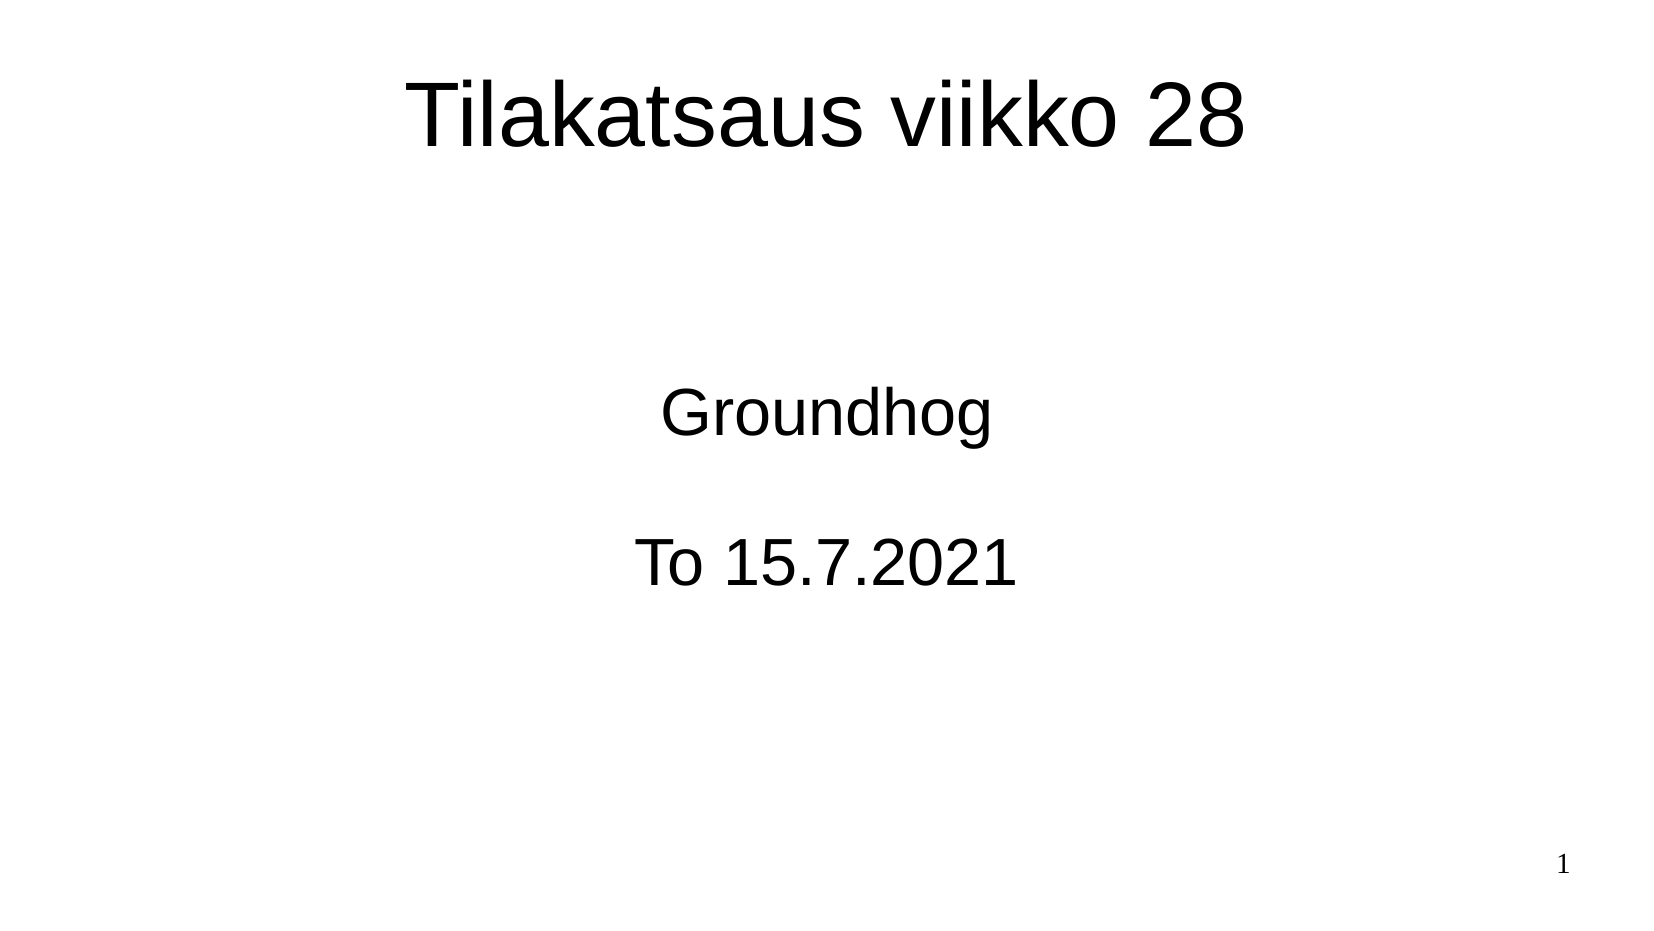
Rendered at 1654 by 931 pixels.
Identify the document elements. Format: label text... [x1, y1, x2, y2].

subtitle Groundhog To 15.7.2021 [82, 217, 1571, 758]
title Tilakatsaus viikko 28 [82, 37, 1571, 193]
